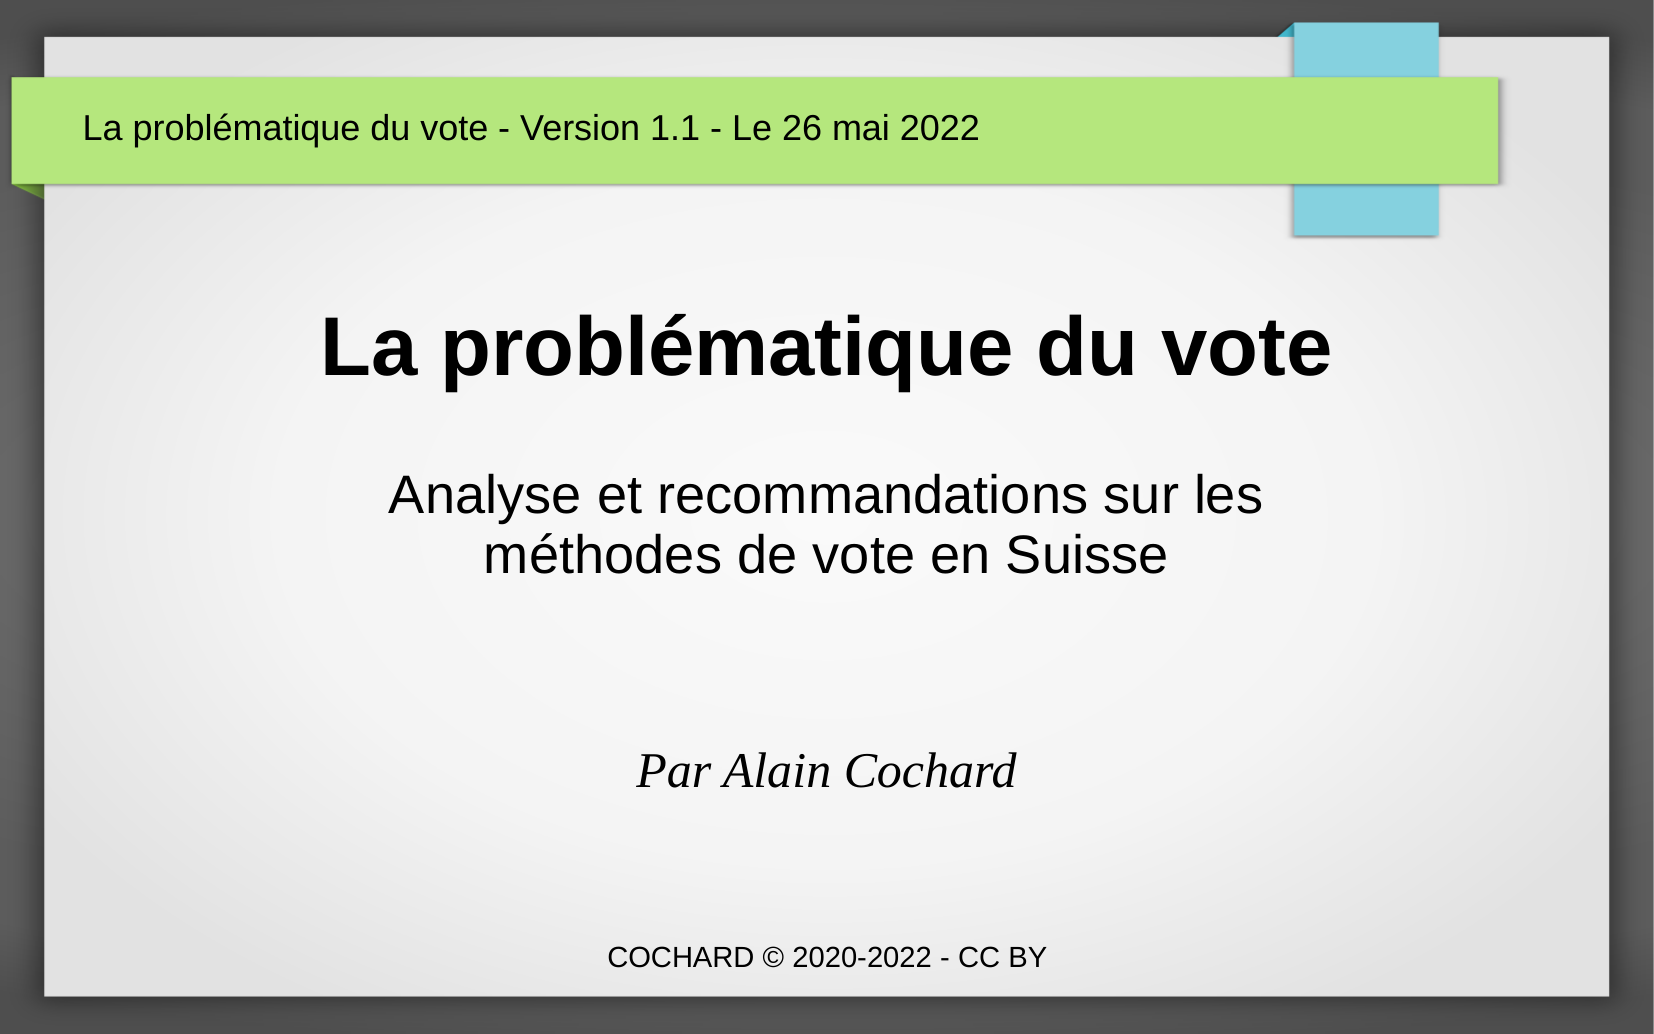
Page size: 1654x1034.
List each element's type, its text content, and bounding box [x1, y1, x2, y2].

title La problématique du vote - Version 1.1 - Le 26 mai 2022 [82, 78, 1264, 178]
picture [0, 0, 1654, 1034]
subtitle La problématique du vote Analyse et recommandations sur les méthodes de vote en Suisse Par Alain Cochard [82, 249, 1571, 849]
